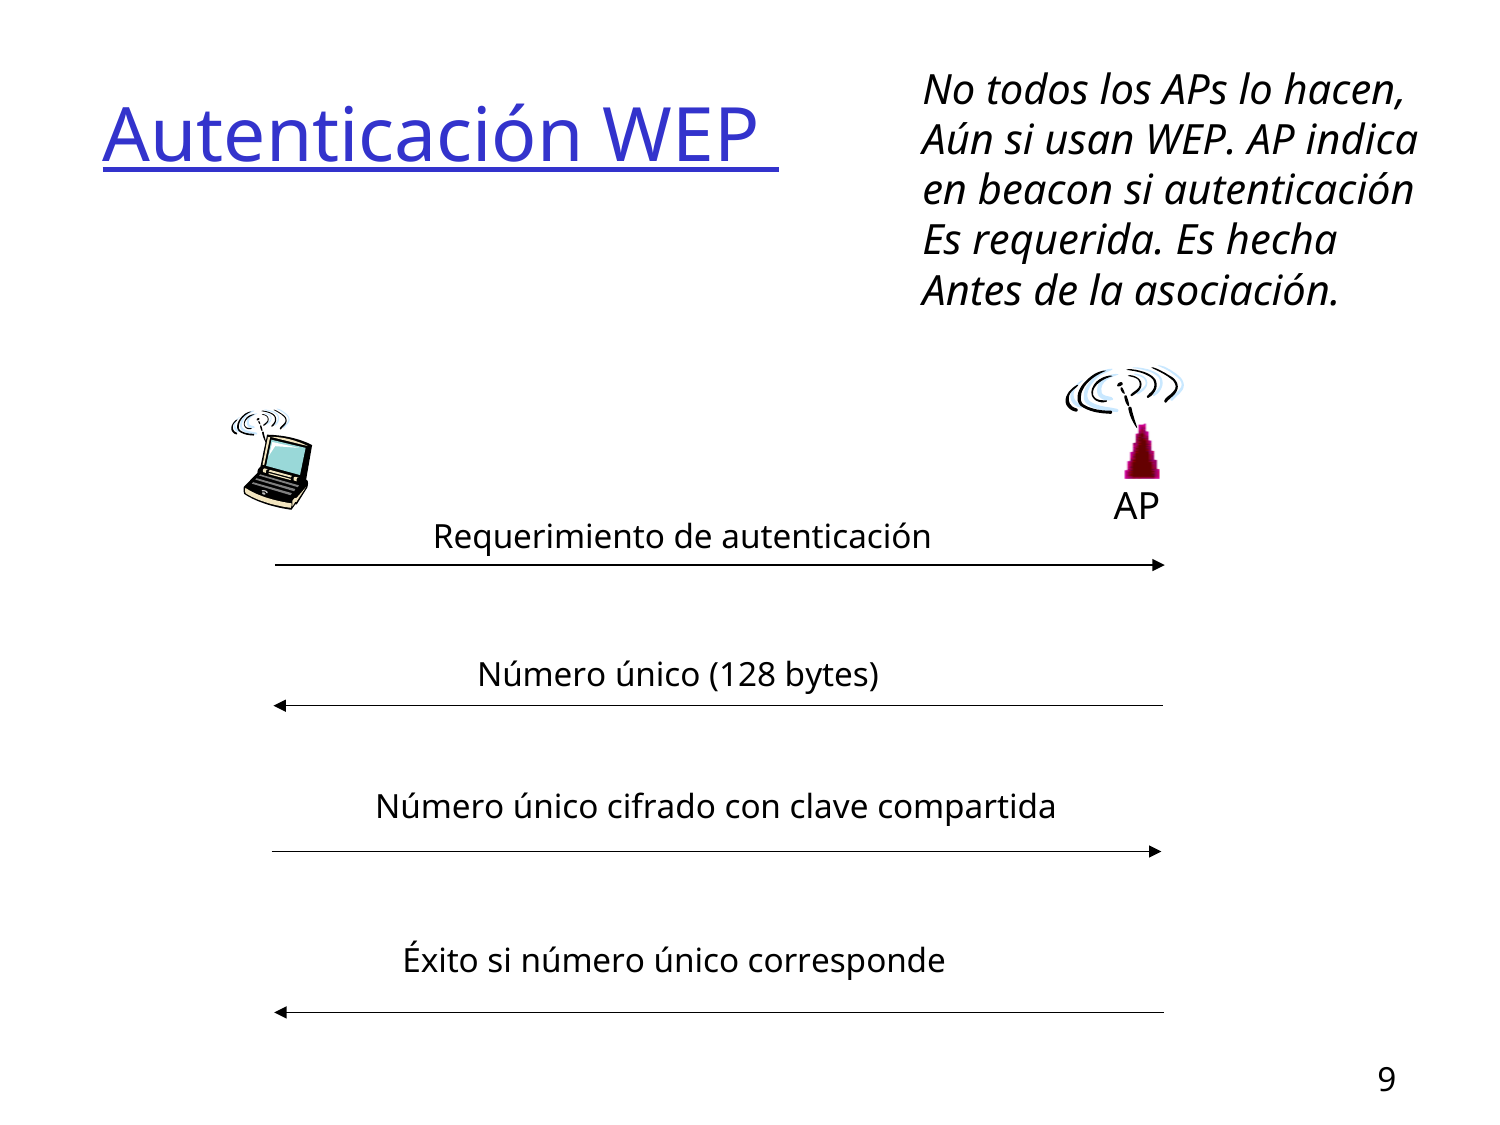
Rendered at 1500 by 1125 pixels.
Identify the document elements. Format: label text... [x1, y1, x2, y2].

text_box Número único (128 bytes) [462, 645, 895, 701]
picture [1124, 423, 1160, 479]
text_box Número único cifrado con clave compartida [360, 777, 1073, 834]
text_box [1117, 382, 1125, 394]
text_box [1065, 368, 1119, 414]
text_box Éxito si número único corresponde [387, 931, 962, 987]
title Autenticación WEP [87, 37, 1363, 225]
text_box [1124, 395, 1138, 429]
picture [230, 407, 313, 510]
text_box No todos los APs lo hacen, Aún si usan WEP. AP indica en beacon si autenticación Es requerida. Es hecha Antes de la asociación. [907, 55, 1445, 322]
text_box AP [1098, 474, 1176, 535]
text_box Requerimiento de autenticación [418, 507, 948, 563]
text_box [1126, 365, 1184, 403]
